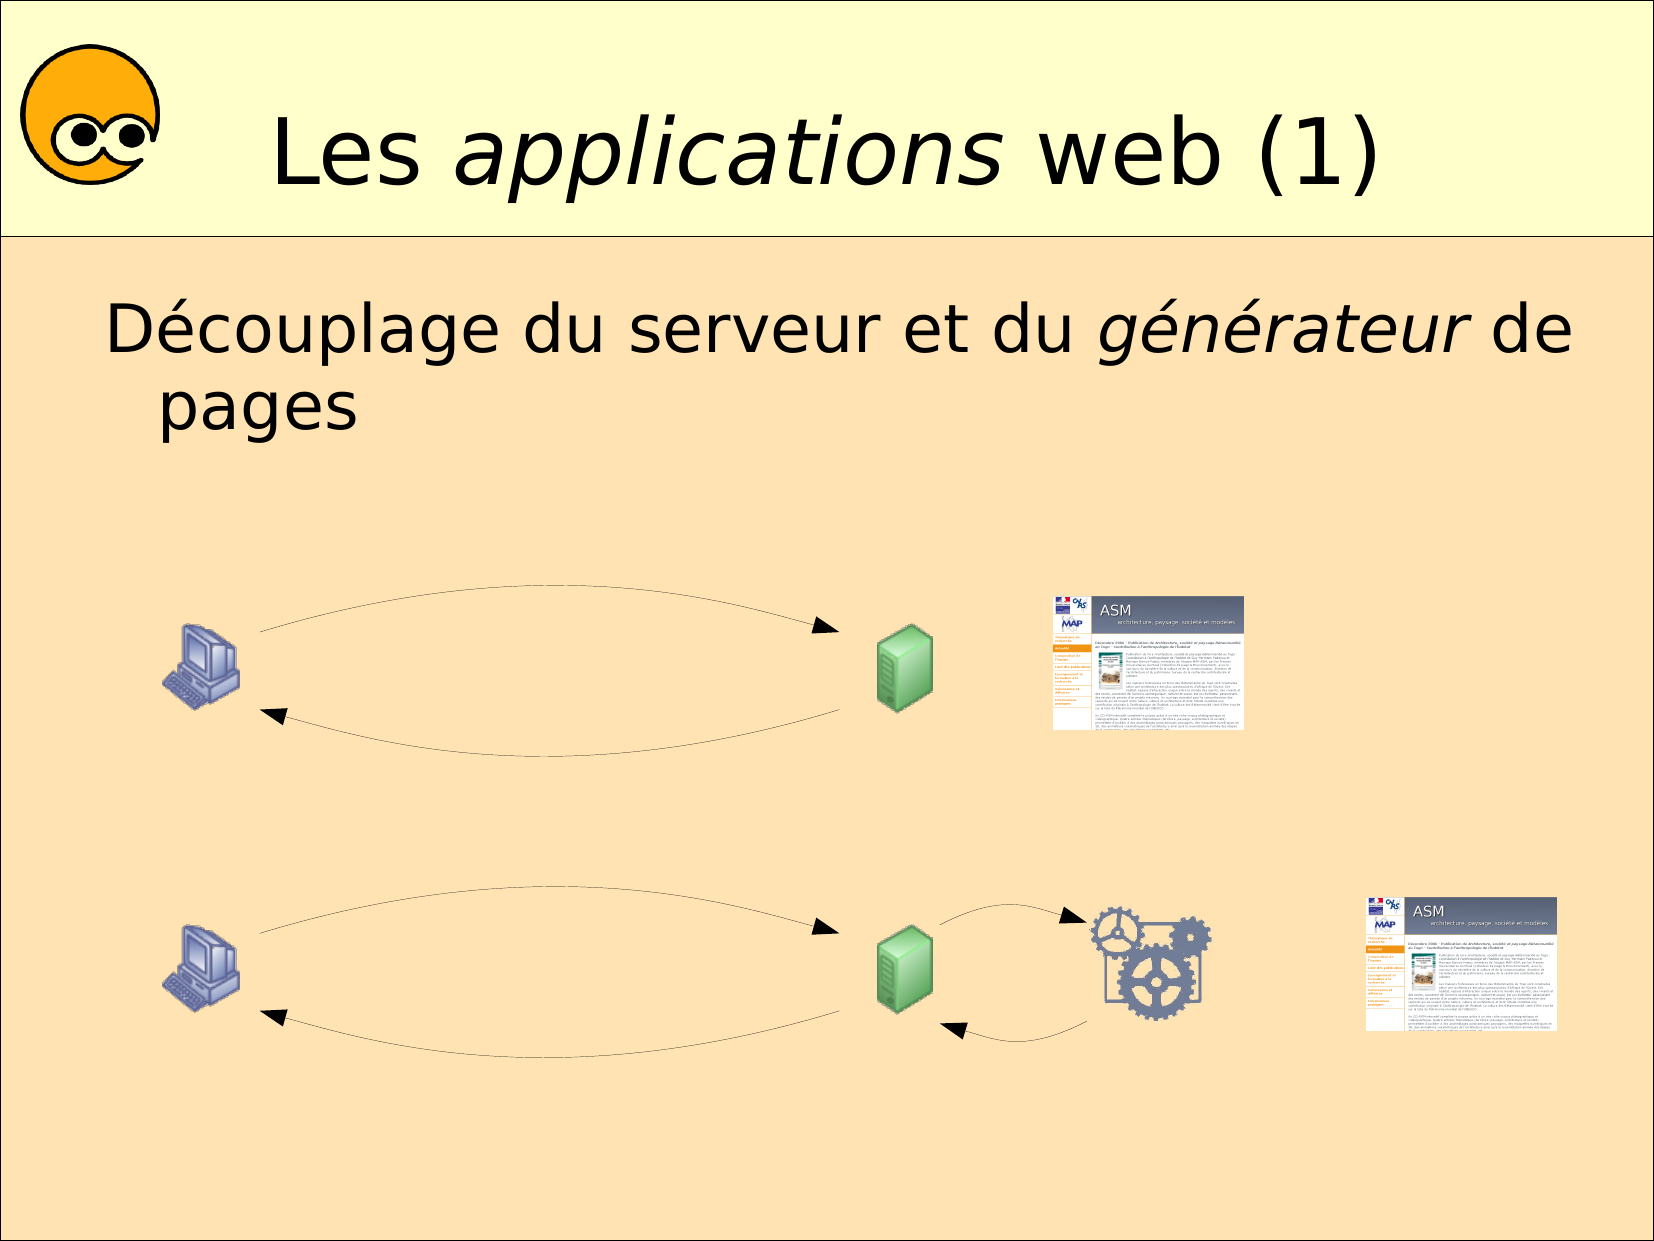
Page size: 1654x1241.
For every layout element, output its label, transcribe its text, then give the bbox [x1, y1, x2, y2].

picture [161, 923, 243, 1016]
picture [161, 622, 243, 714]
list Découplage du serveur et du générateur de pages [86, 290, 1575, 1109]
picture [1089, 905, 1223, 1021]
picture [877, 924, 933, 1015]
picture [1366, 897, 1557, 1031]
picture [20, 44, 160, 185]
picture [1053, 596, 1244, 730]
title Les applications web (1) [82, 49, 1571, 257]
picture [877, 623, 933, 714]
